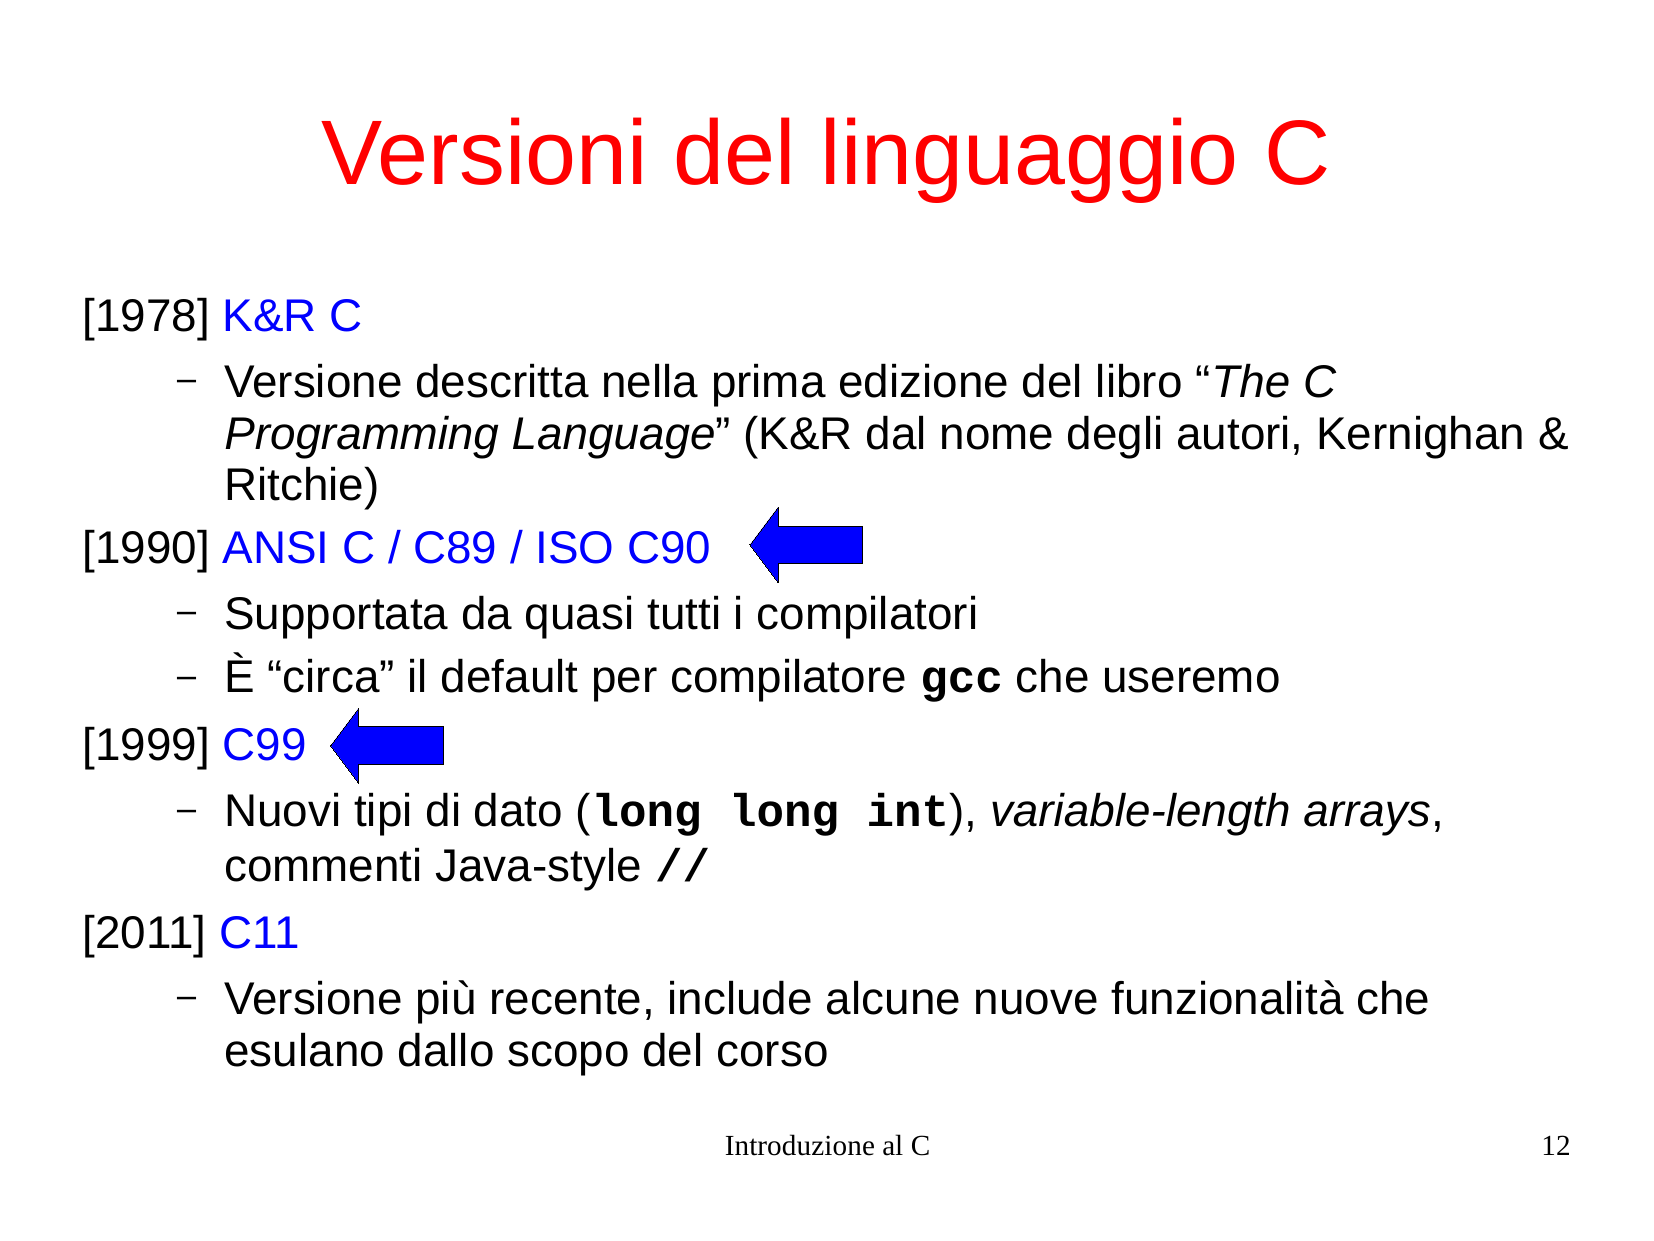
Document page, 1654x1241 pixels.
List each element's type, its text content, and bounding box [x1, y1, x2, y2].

text_box [749, 507, 863, 583]
list [1978] K&R C Versione descritta nella prima edizione del libro “The C Programming Language” (K&R dal nome degli autori, Kernighan & Ritchie) [1990] ANSI C / C89 / ISO C90 Supportata da quasi tutti i compilatori È “circa” il default per compilatore gcc che useremo [1999] C99 Nuovi tipi di dato (long long int), variable-length arrays, commenti Java-style // [2011] C11 Versione più recente, include alcune nuove funzionalità che esulano dallo scopo del corso [82, 290, 1571, 1124]
text_box [330, 708, 444, 784]
title Versioni del linguaggio C [82, 49, 1571, 257]
